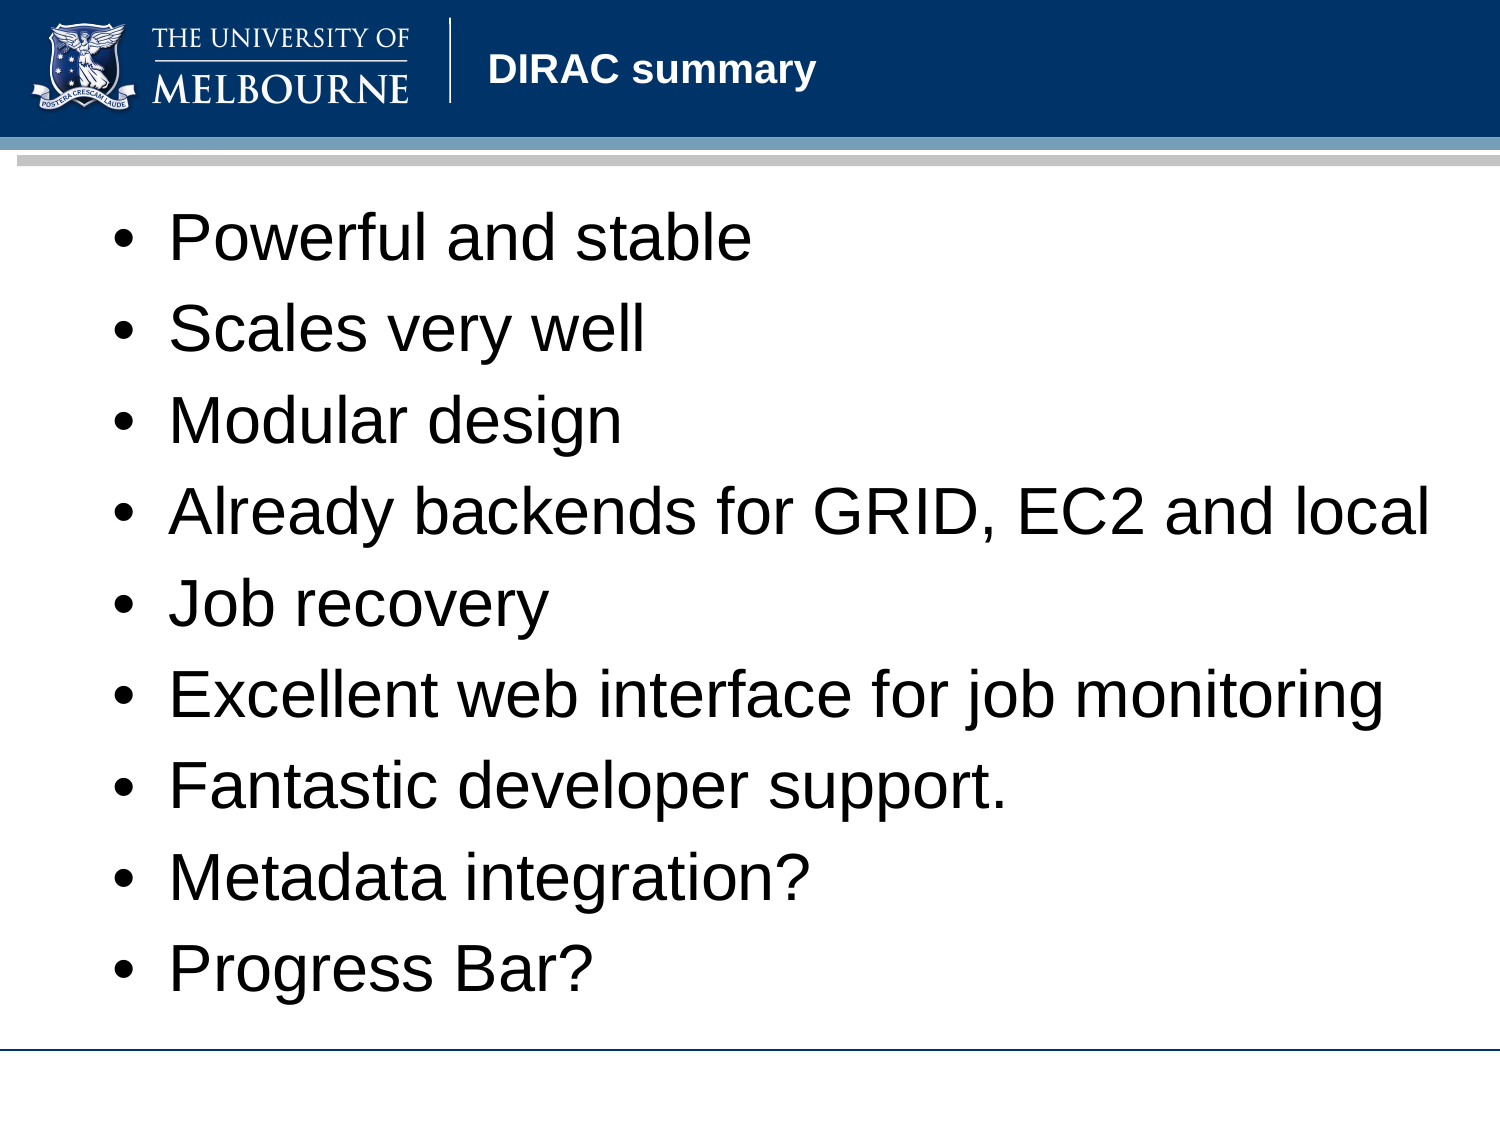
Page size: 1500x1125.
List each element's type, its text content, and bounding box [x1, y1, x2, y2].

list Powerful and stable Scales very well Modular design Already backends for GRID, EC2 and local Job recovery Excellent web interface for job monitoring Fantastic developer support. Metadata integration? Progress Bar? [112, 200, 1500, 1007]
picture [87, 150, 229, 155]
picture [24, 17, 413, 119]
title DIRAC summary [487, 19, 1438, 118]
